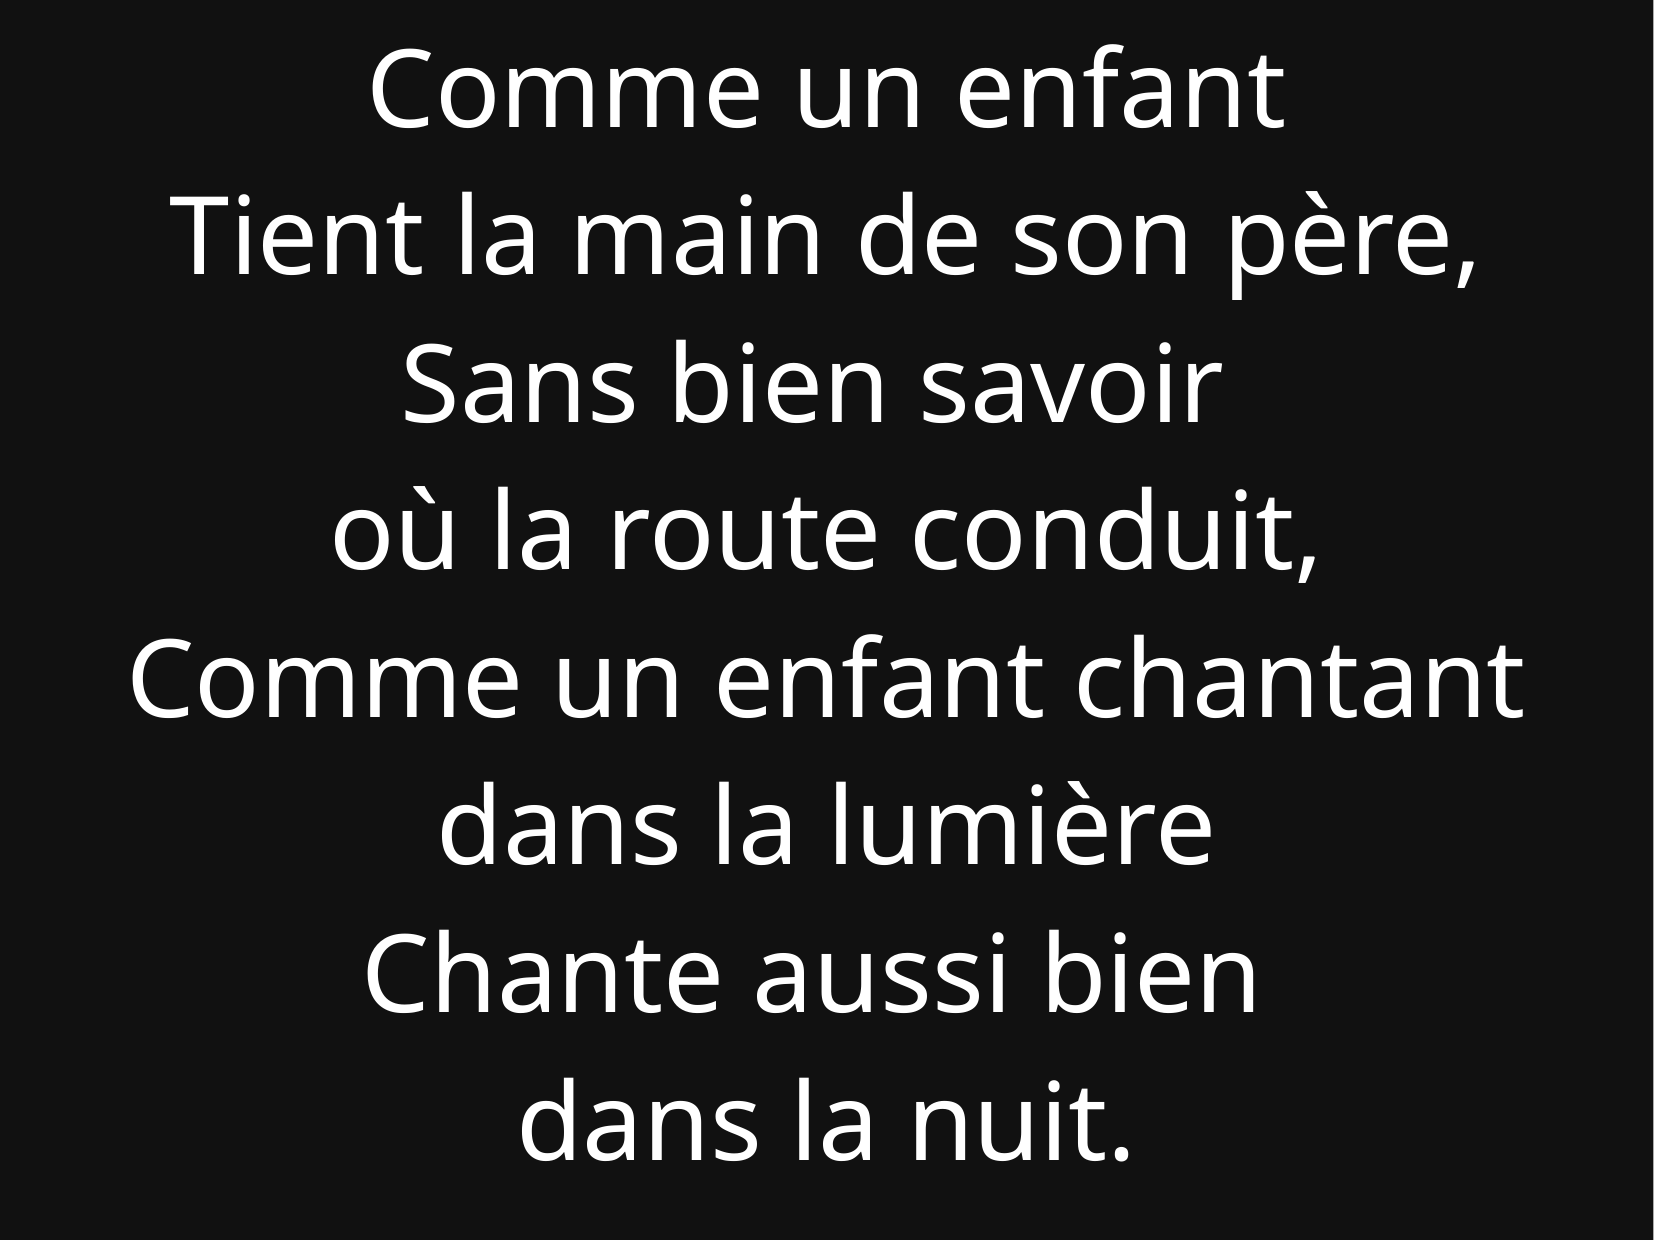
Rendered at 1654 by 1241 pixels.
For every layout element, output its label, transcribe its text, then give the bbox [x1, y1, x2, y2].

subtitle Comme un enfant Tient la main de son père, Sans bien savoir où la route conduit, Comme un enfant chantant dans la lumière Chante aussi bien dans la nuit. [82, 0, 1571, 1205]
